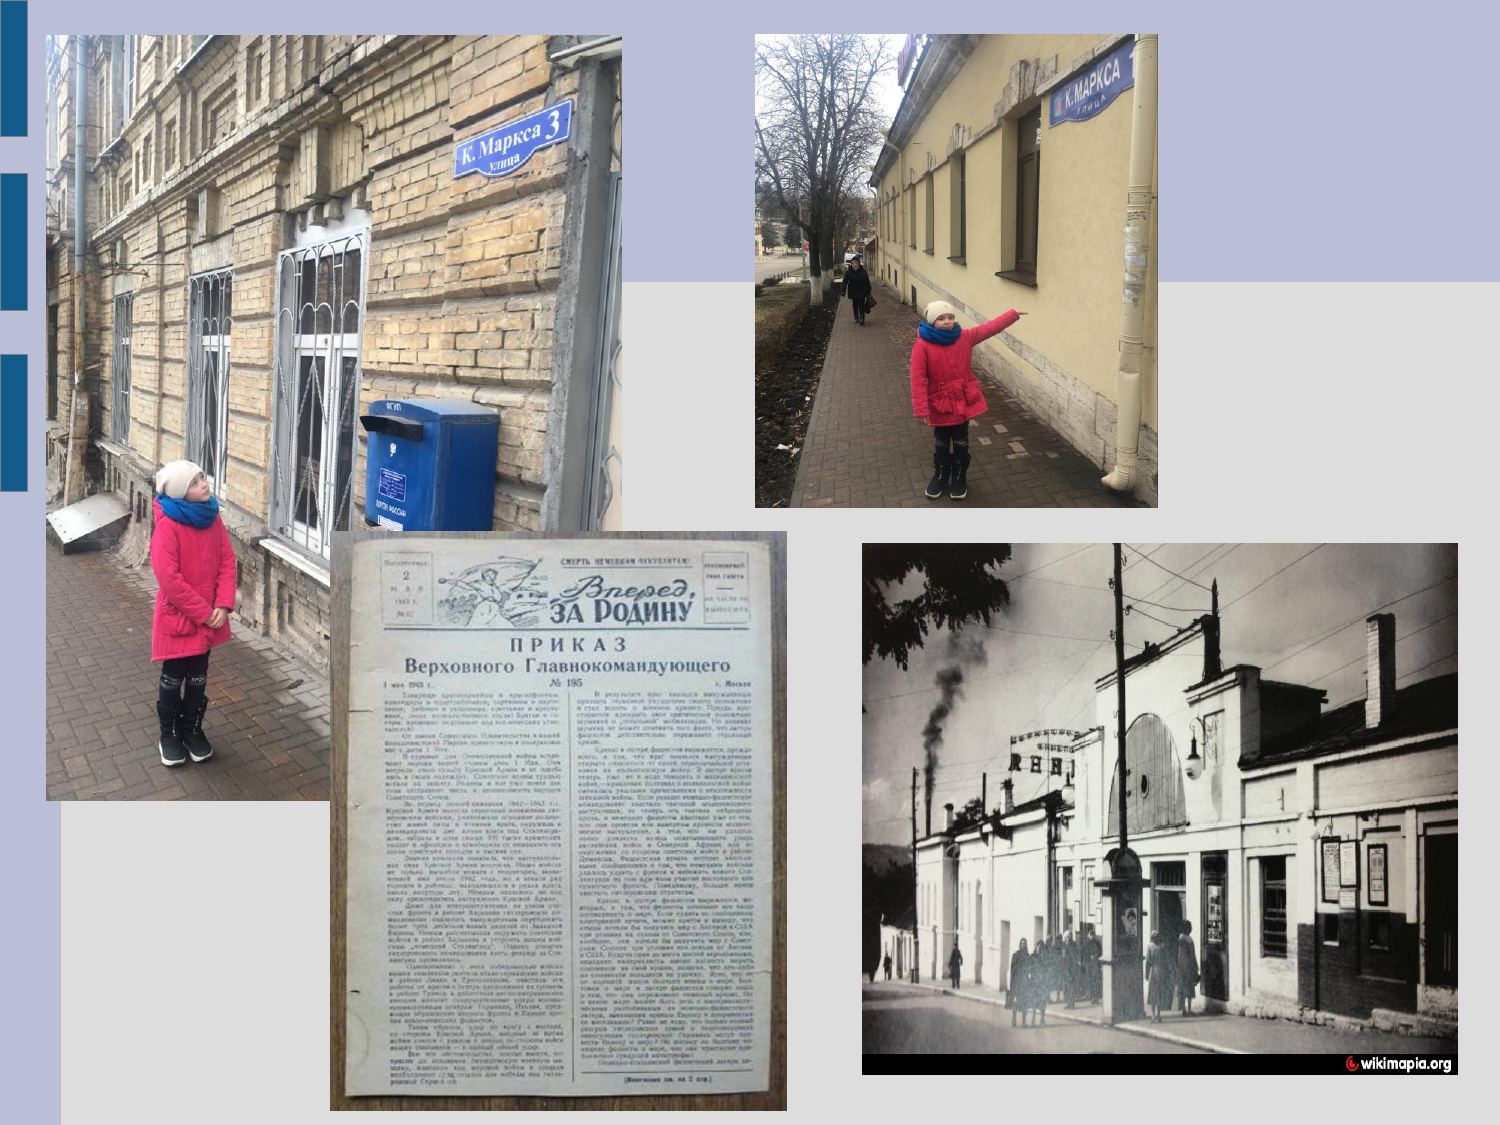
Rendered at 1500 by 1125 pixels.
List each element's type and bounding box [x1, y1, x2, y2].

picture [862, 543, 1458, 1075]
picture [46, 35, 787, 1111]
picture [755, 34, 1158, 508]
